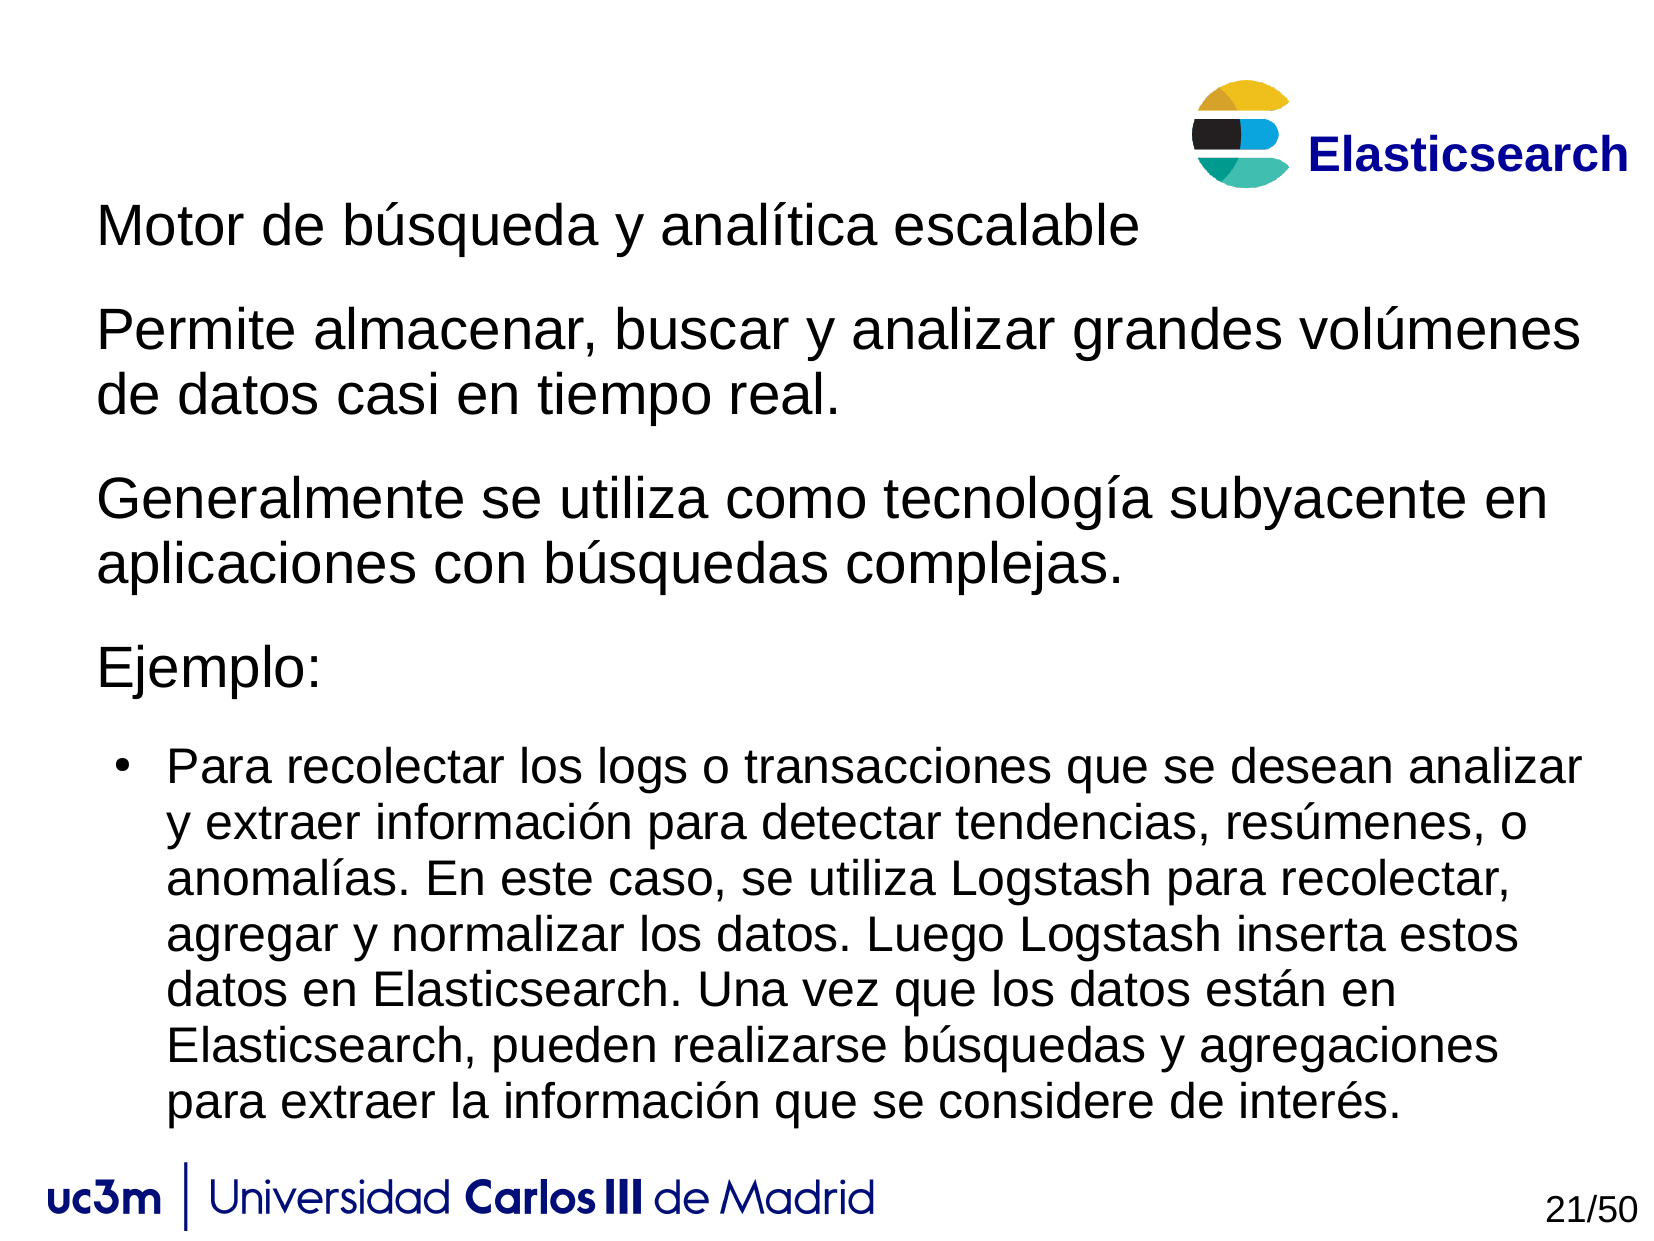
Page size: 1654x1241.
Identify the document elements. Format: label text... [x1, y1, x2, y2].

picture [11, 1151, 910, 1241]
picture [1192, 80, 1300, 188]
list Motor de búsqueda y analítica escalable Permite almacenar, buscar y analizar grandes volúmenes de datos casi en tiempo real. Generalmente se utiliza como tecnología subyacente en aplicaciones con búsquedas complejas. Ejemplo: Para recolectar los logs o transacciones que se desean analizar y extraer información para detectar tendencias, resúmenes, o anomalías. En este caso, se utiliza Logstash para recolectar, agregar y normalizar los datos. Luego Logstash inserta estos datos en Elasticsearch. Una vez que los datos están en Elasticsearch, pueden realizarse búsquedas y agregaciones para extraer la información que se considere de interés. [95, 192, 1584, 1147]
title Elasticsearch [366, 0, 1630, 182]
